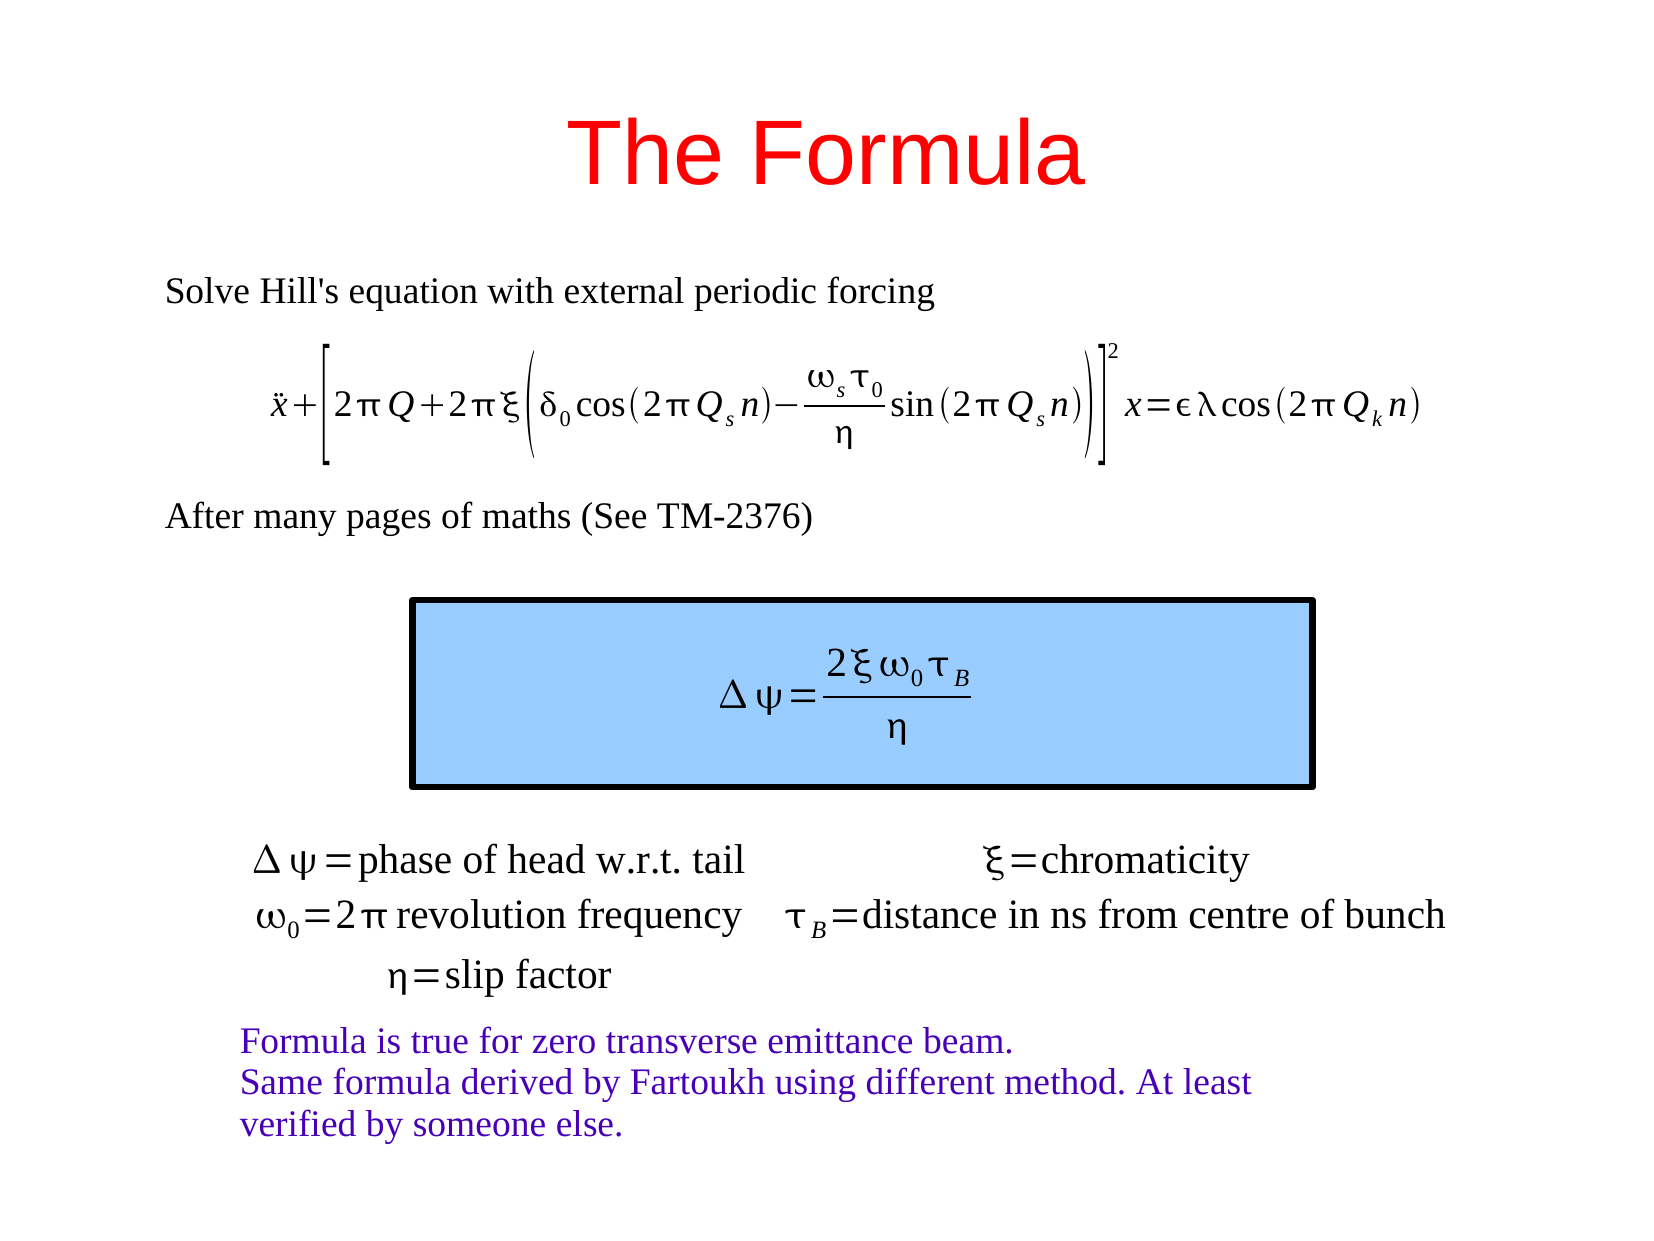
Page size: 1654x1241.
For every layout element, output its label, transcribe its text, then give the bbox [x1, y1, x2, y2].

title The Formula [82, 49, 1571, 257]
text_box [412, 599, 1313, 788]
chart [262, 337, 1428, 467]
text_box After many pages of maths (See TM-2376) [150, 487, 1276, 548]
chart [712, 637, 980, 751]
text_box Formula is true for zero transverse emittance beam. Same formula derived by Fartoukh using different method. At least verified by someone else. [225, 1012, 1388, 1164]
chart [246, 830, 1455, 1002]
text_box Solve Hill's equation with external periodic forcing [150, 262, 1126, 323]
